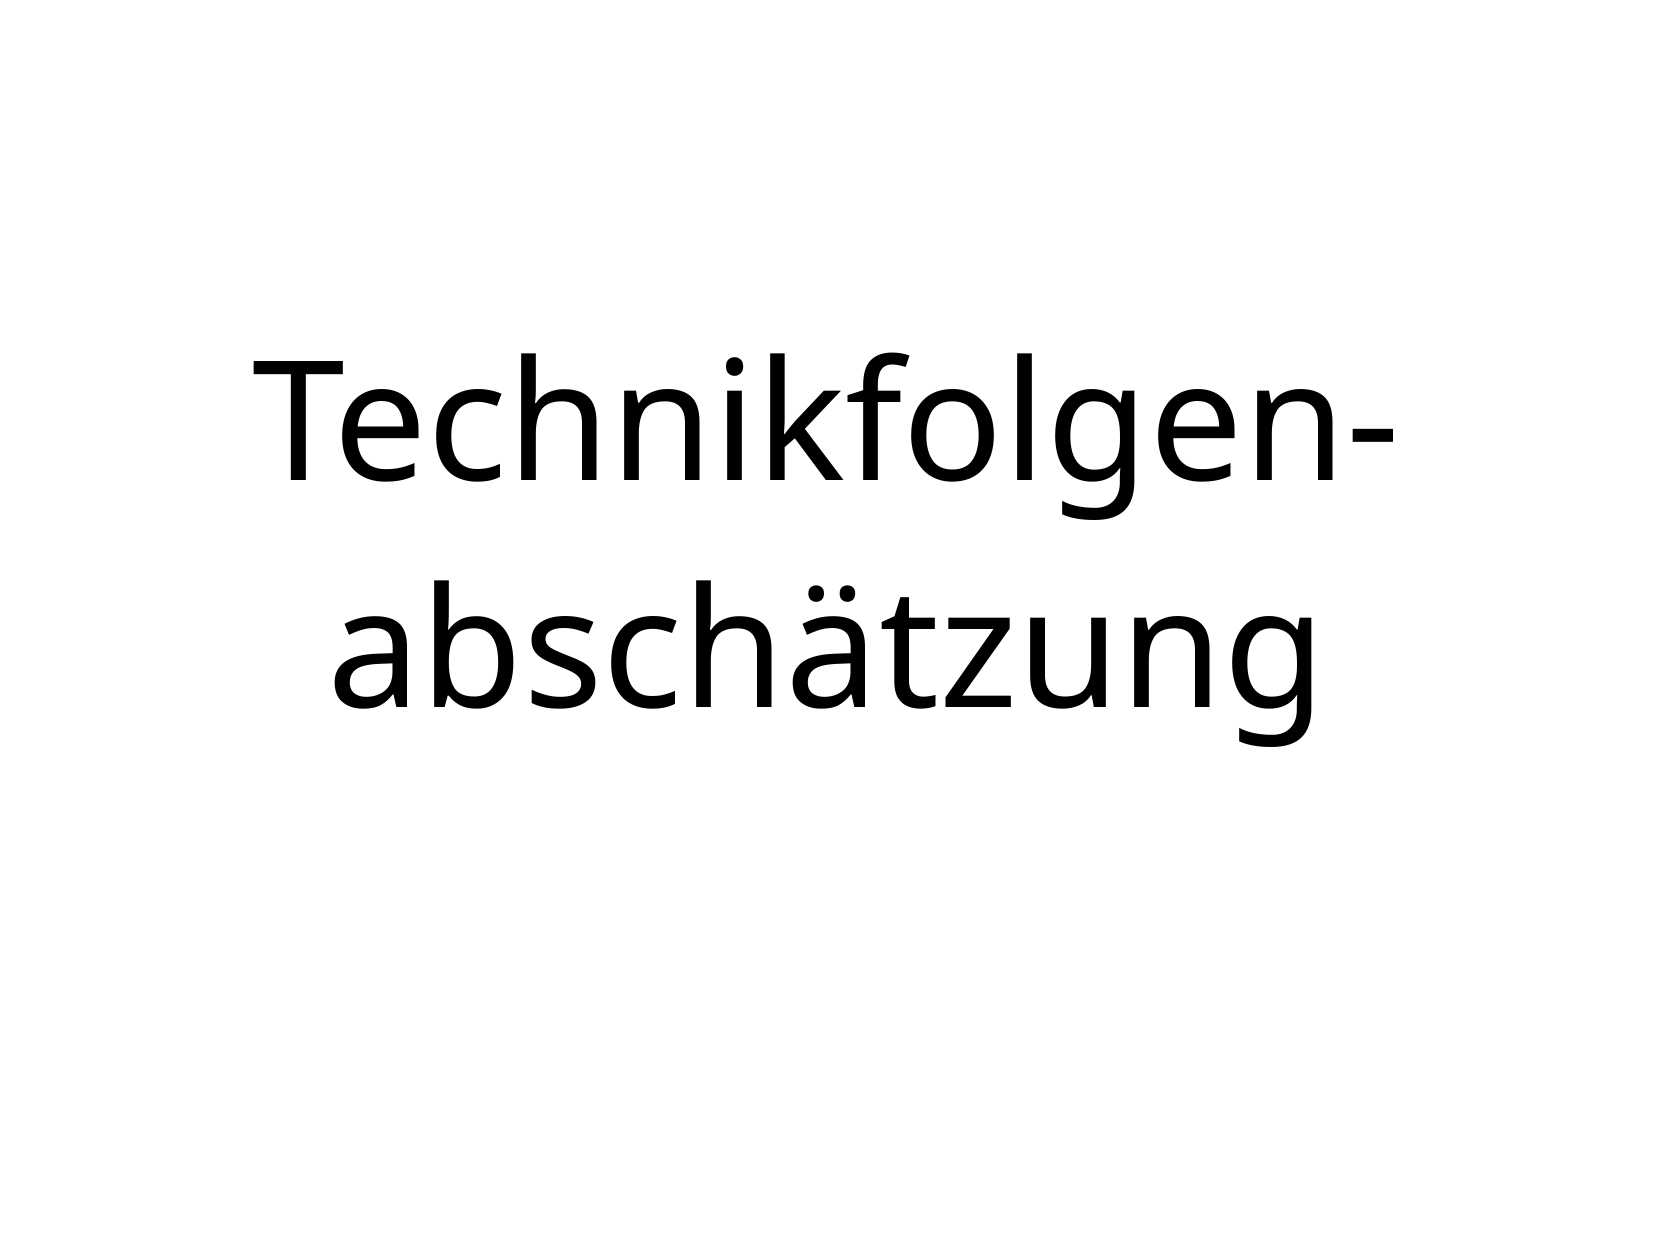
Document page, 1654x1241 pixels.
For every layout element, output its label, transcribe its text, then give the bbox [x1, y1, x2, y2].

subtitle Technikfolgen-abschätzung [82, 49, 1571, 1010]
